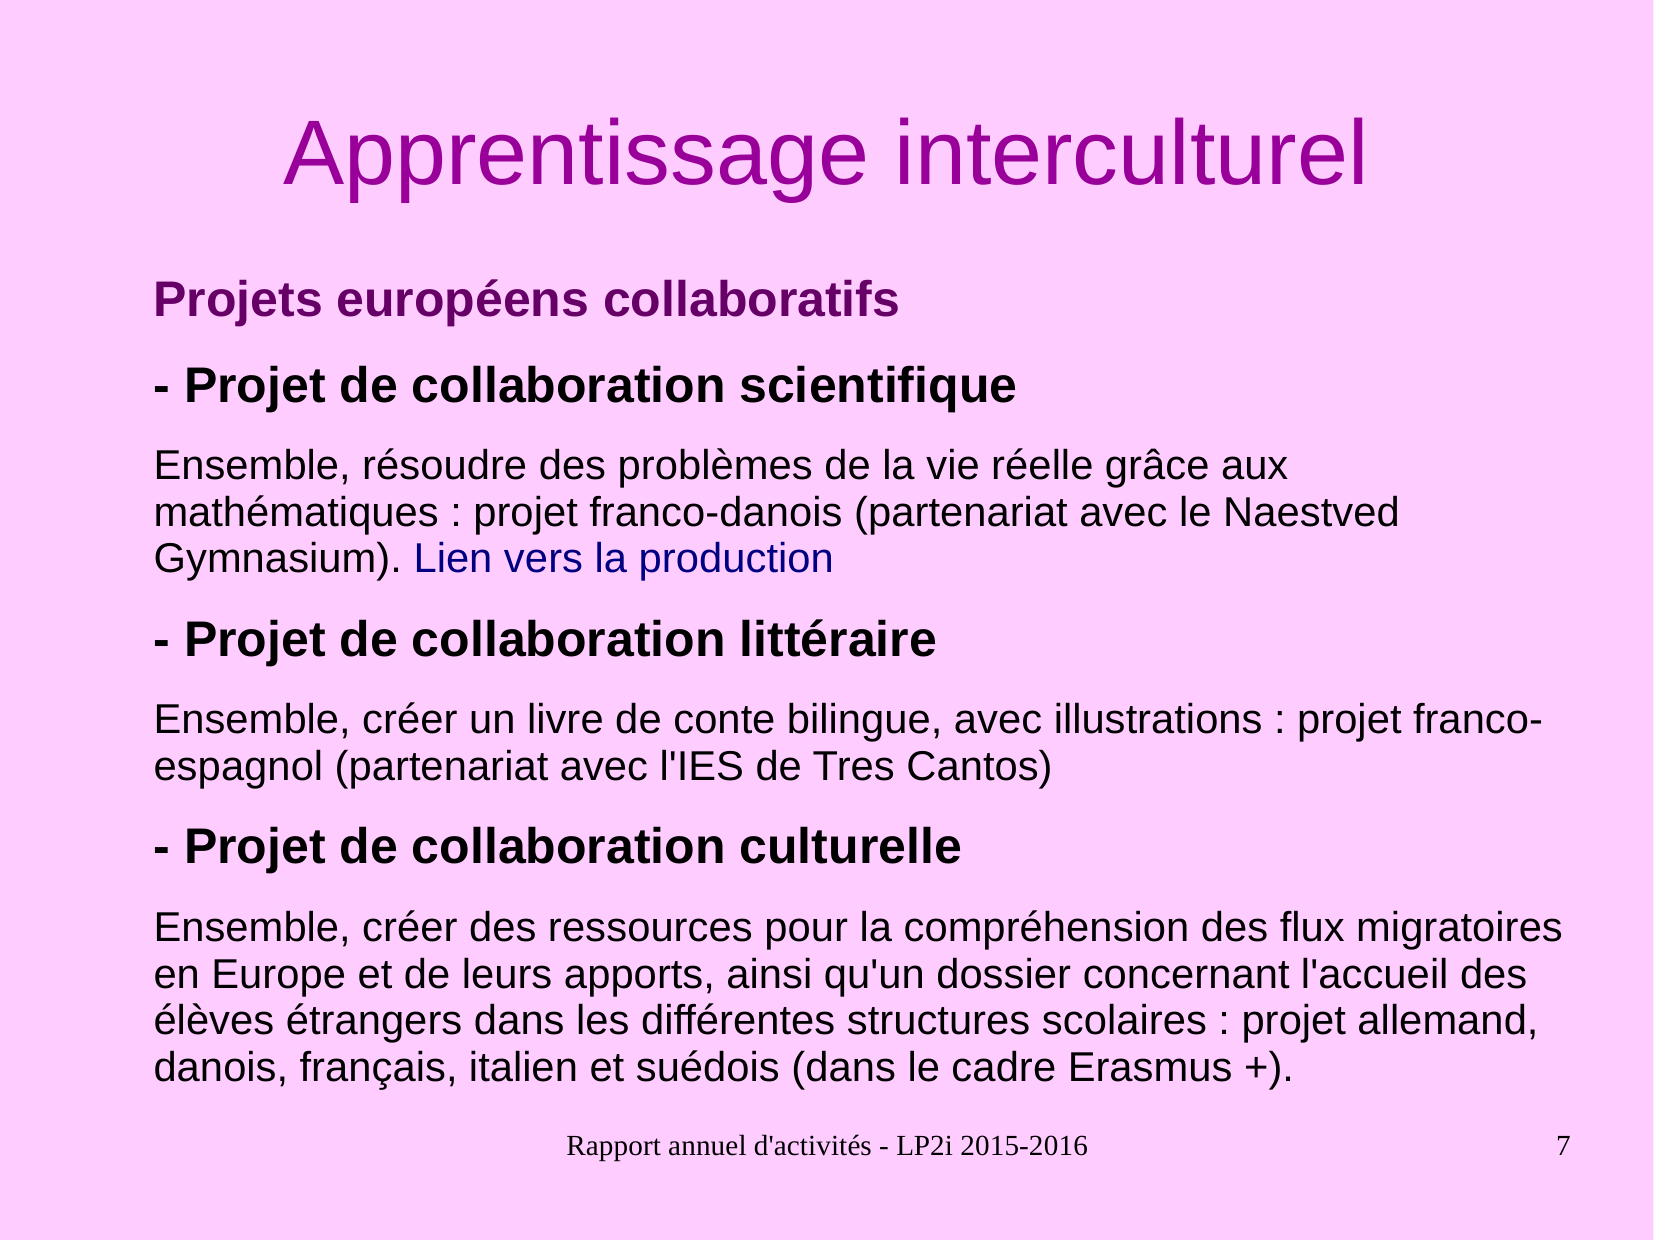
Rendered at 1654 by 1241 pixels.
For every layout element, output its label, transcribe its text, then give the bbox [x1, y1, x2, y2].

list Projets européens collaboratifs - Projet de collaboration scientifique Ensemble, résoudre des problèmes de la vie réelle grâce aux mathématiques : projet franco-danois (partenariat avec le Naestved Gymnasium). Lien vers la production - Projet de collaboration littéraire Ensemble, créer un livre de conte bilingue, avec illustrations : projet franco-espagnol (partenariat avec l'IES de Tres Cantos) - Projet de collaboration culturelle Ensemble, créer des ressources pour la compréhension des flux migratoires en Europe et de leurs apports, ainsi qu'un dossier concernant l'accueil des élèves étrangers dans les différentes structures scolaires : projet allemand, danois, français, italien et suédois (dans le cadre Erasmus +). [82, 271, 1571, 1134]
title Apprentissage interculturel [82, 49, 1571, 257]
